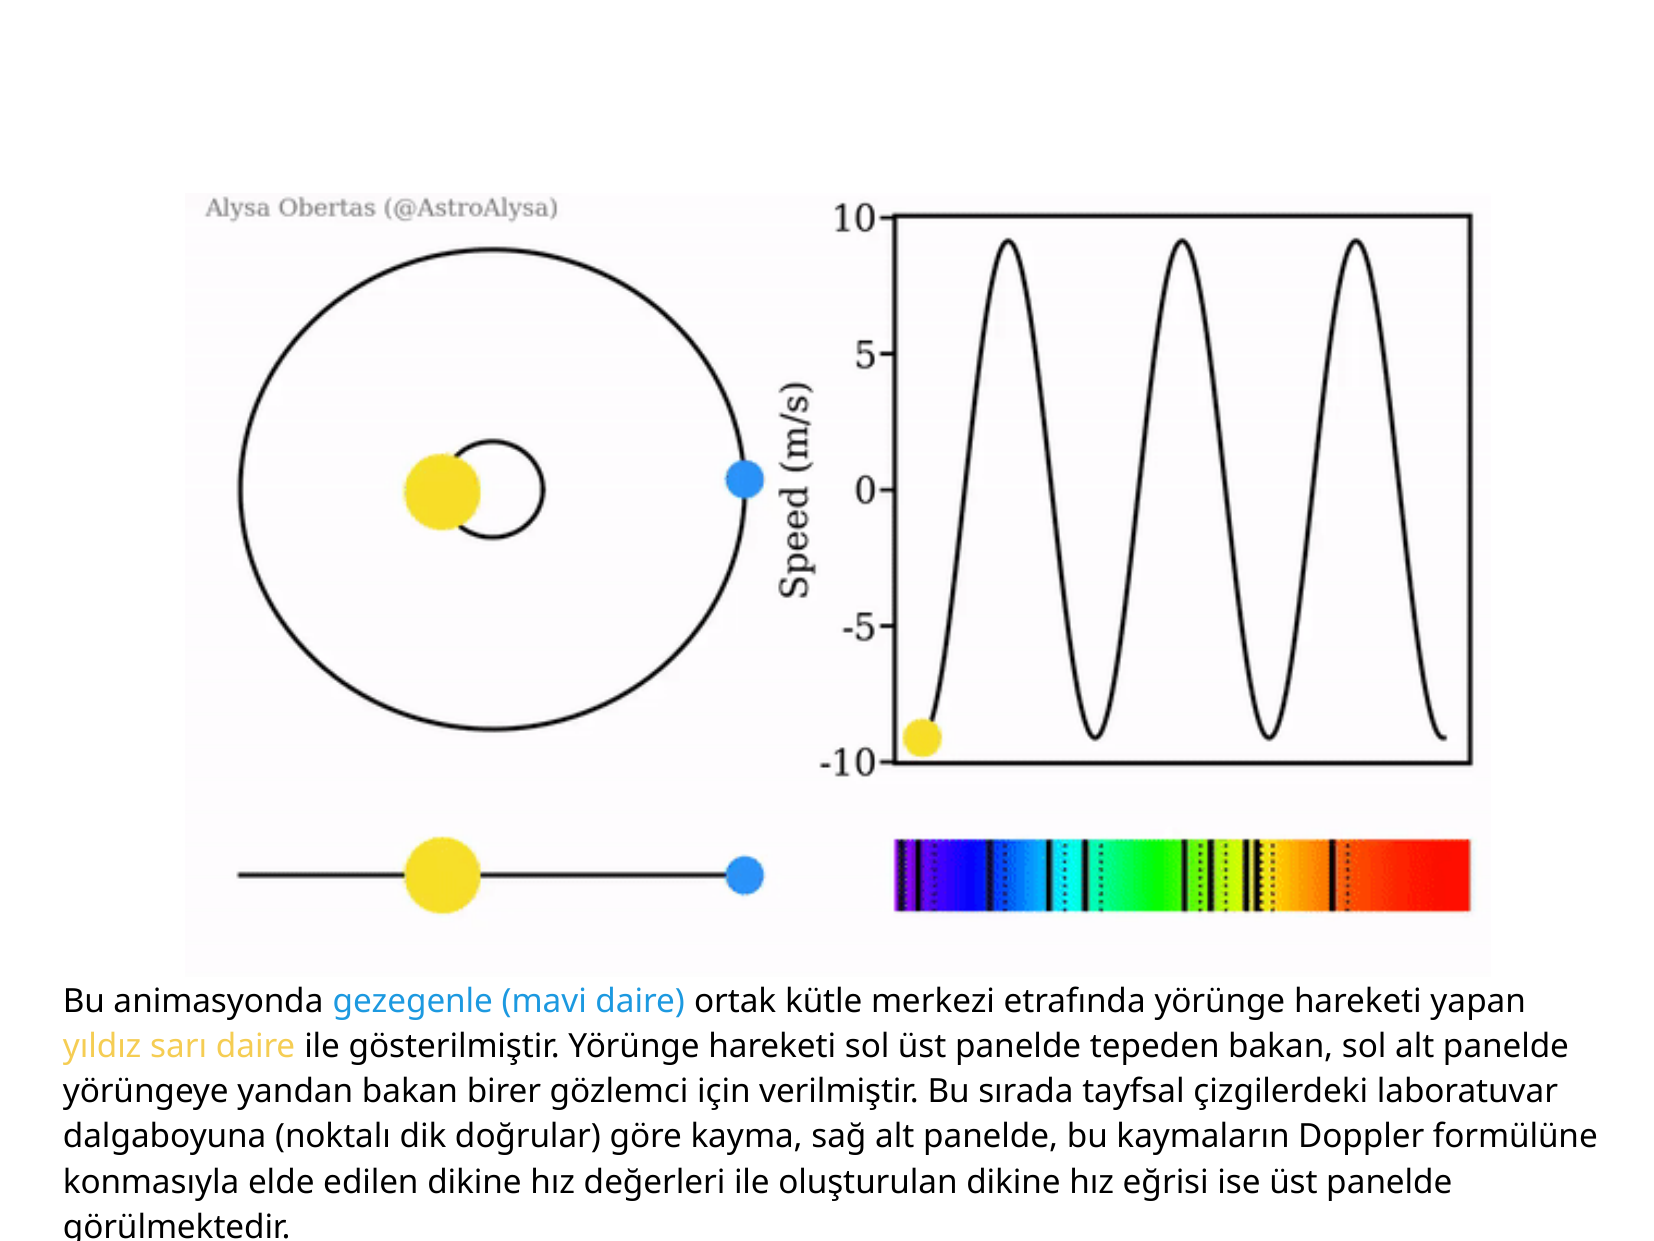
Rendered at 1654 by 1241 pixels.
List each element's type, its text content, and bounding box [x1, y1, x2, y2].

picture [185, 193, 1491, 969]
text_box Bu animasyonda gezegenle (mavi daire) ortak kütle merkezi etrafında yörünge hareketi yapan yıldız sarı daire ile gösterilmiştir. Yörünge hareketi sol üst panelde tepeden bakan, sol alt panelde yörüngeye yandan bakan birer gözlemci için verilmiştir. Bu sırada tayfsal çizgilerdeki laboratuvar dalgaboyuna (noktalı dik doğrular) göre kayma, sağ alt panelde, bu kaymaların Doppler formülüne konmasıyla elde edilen dikine hız değerleri ile oluşturulan dikine hız eğrisi ise üst panelde görülmektedir. [48, 969, 1621, 1228]
